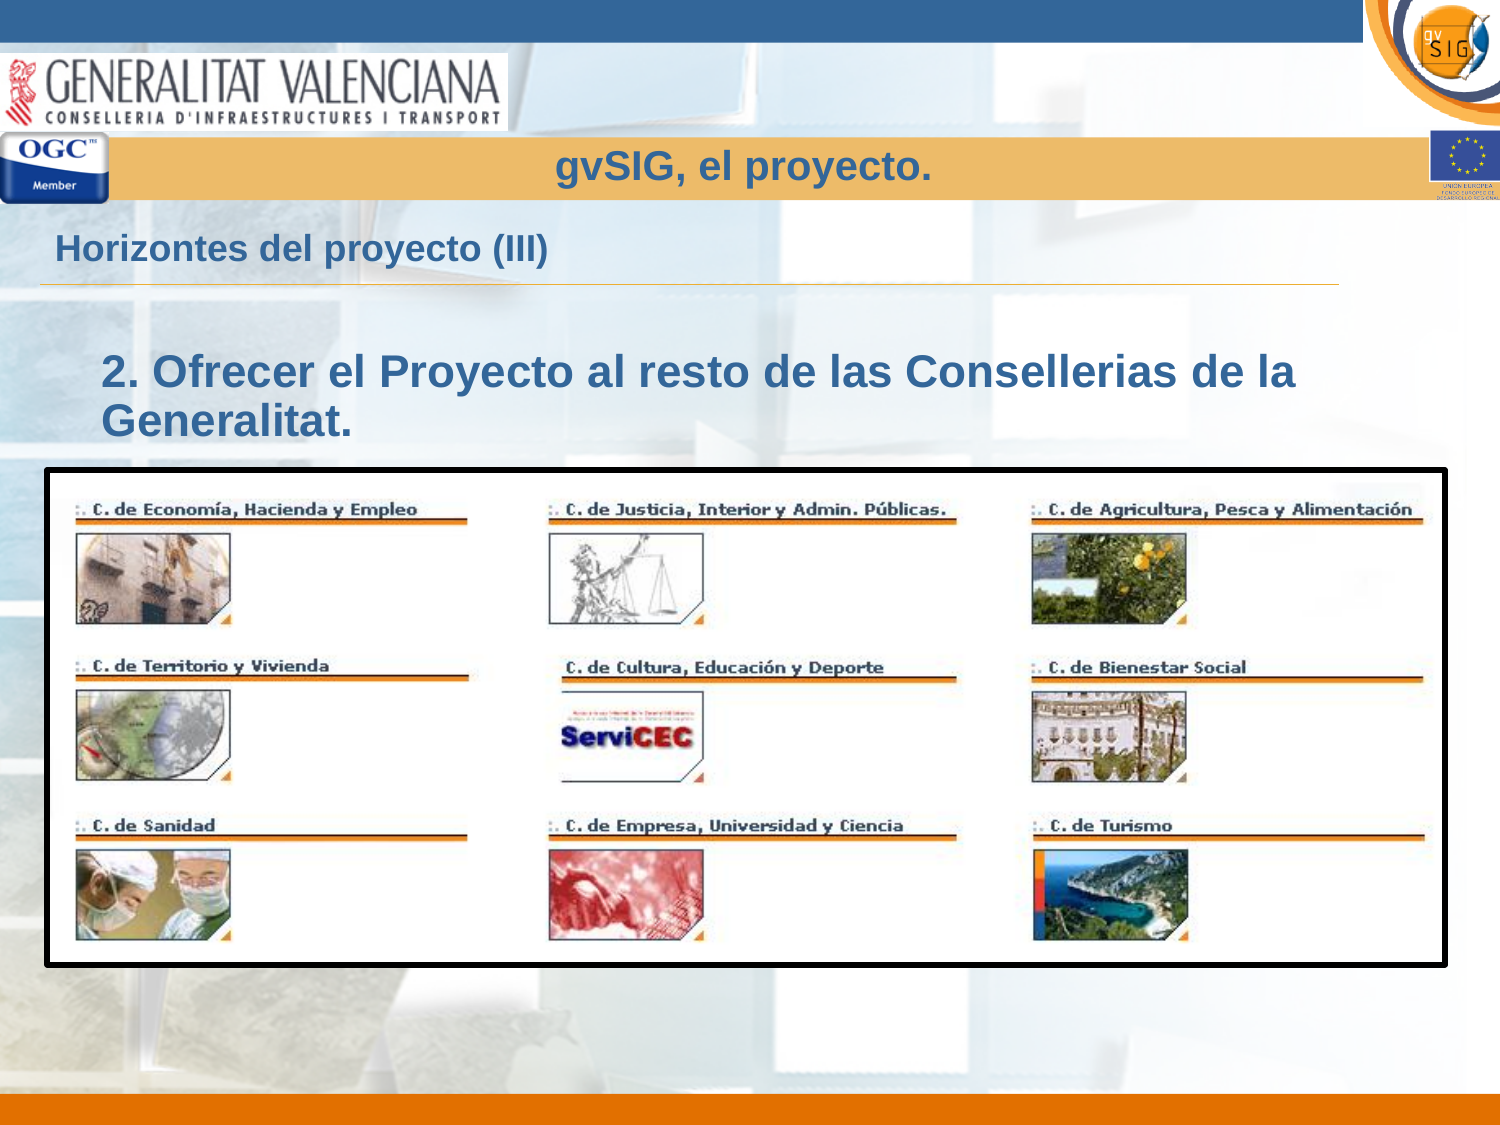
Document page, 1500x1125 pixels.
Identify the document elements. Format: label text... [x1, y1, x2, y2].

text_box Horizontes del proyecto (III) [40, 221, 691, 283]
picture [0, 53, 508, 131]
picture [1429, 129, 1500, 200]
picture [1363, 0, 1500, 127]
text_box 2. Ofrecer el Proyecto al resto de las Consellerias de la Generalitat. [101, 348, 1378, 451]
picture [0, 132, 109, 137]
picture [50, 473, 1443, 962]
text_box gvSIG, el proyecto. [0, 137, 1488, 203]
